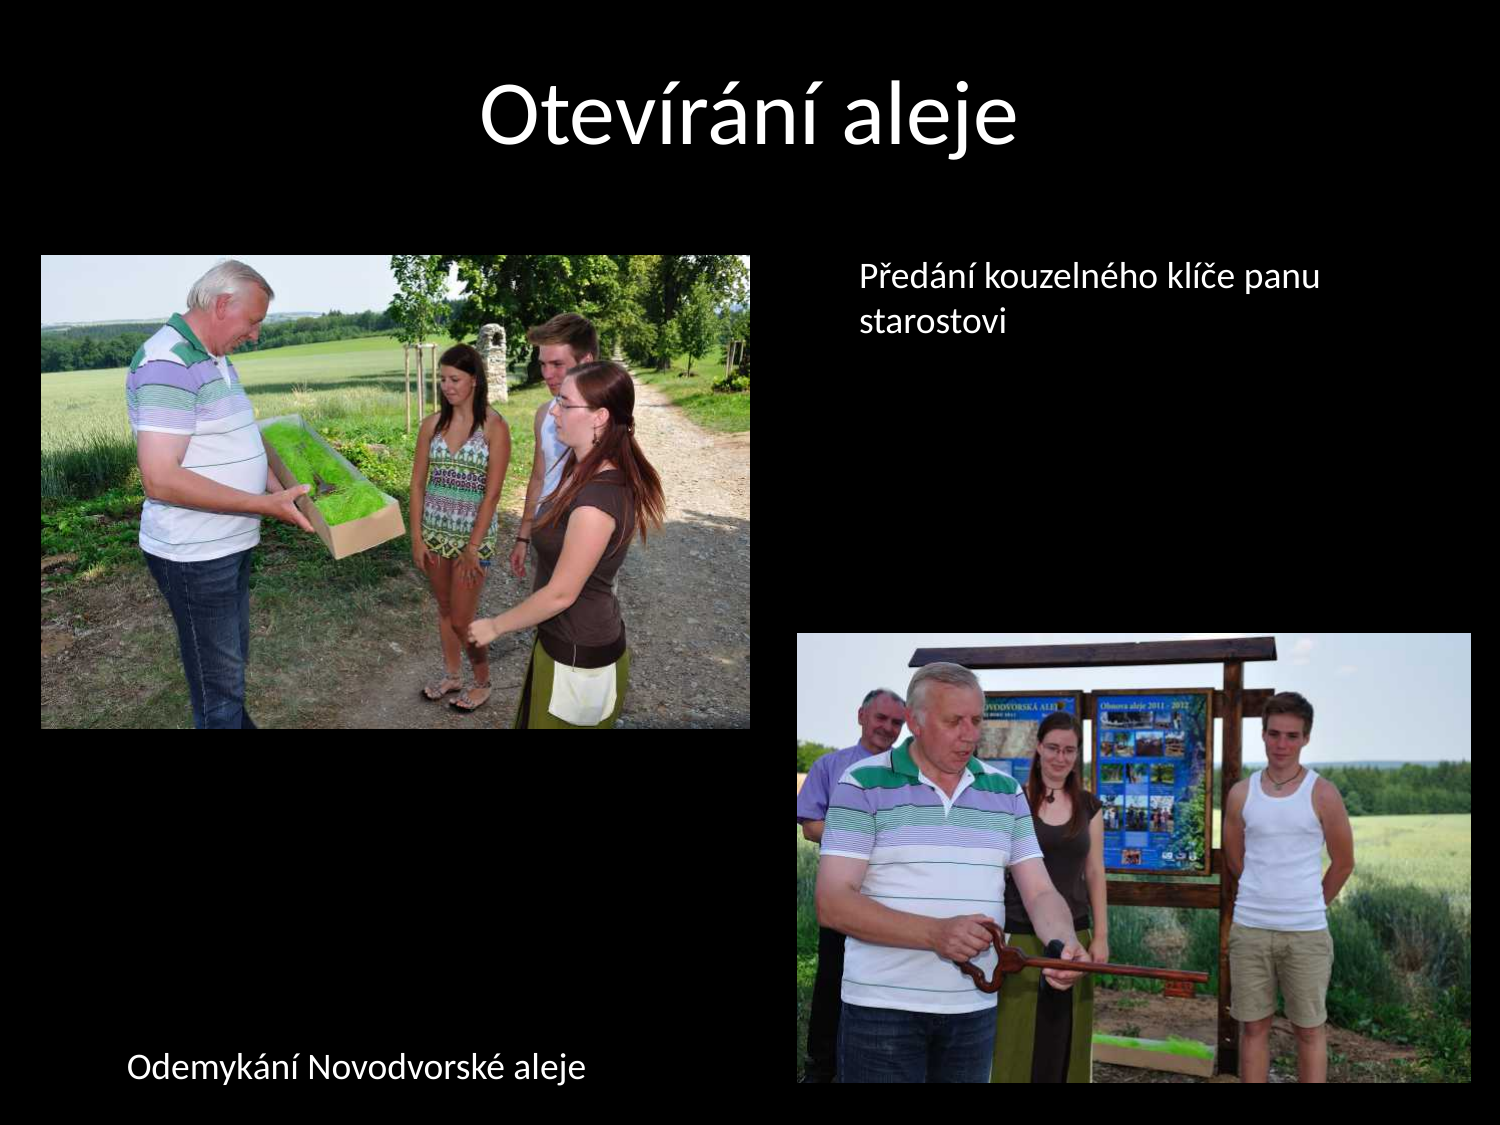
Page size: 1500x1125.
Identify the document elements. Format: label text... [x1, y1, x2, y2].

text_box Odemykání Novodvorské aleje [112, 1034, 762, 1095]
title Otevírání aleje [75, 45, 1425, 233]
picture [41, 255, 750, 729]
text_box Předání kouzelného klíče panu starostovi [844, 243, 1412, 349]
picture [797, 633, 1471, 1083]
